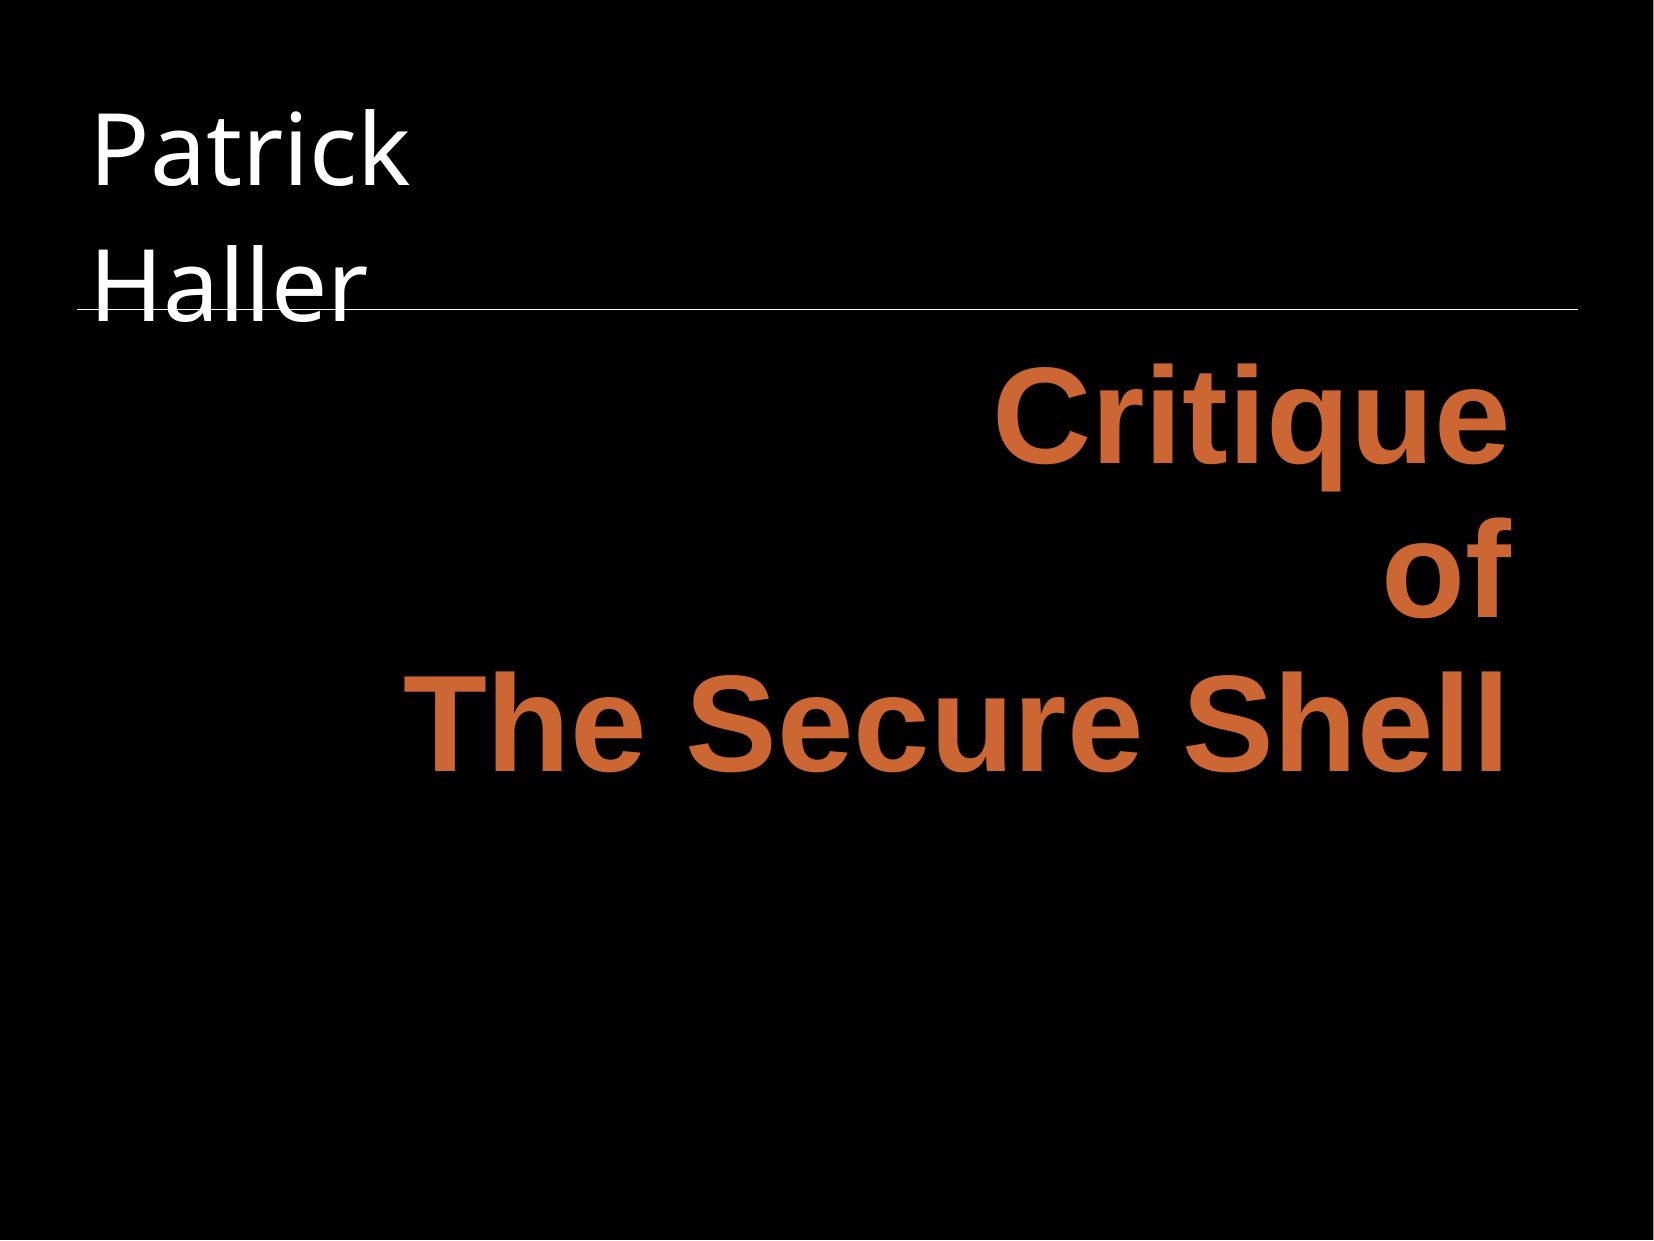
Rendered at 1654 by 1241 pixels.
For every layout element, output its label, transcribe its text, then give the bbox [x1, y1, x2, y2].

text_box Critique of The Secure Shell [388, 331, 1568, 809]
text_box Patrick Haller [75, 71, 1463, 310]
